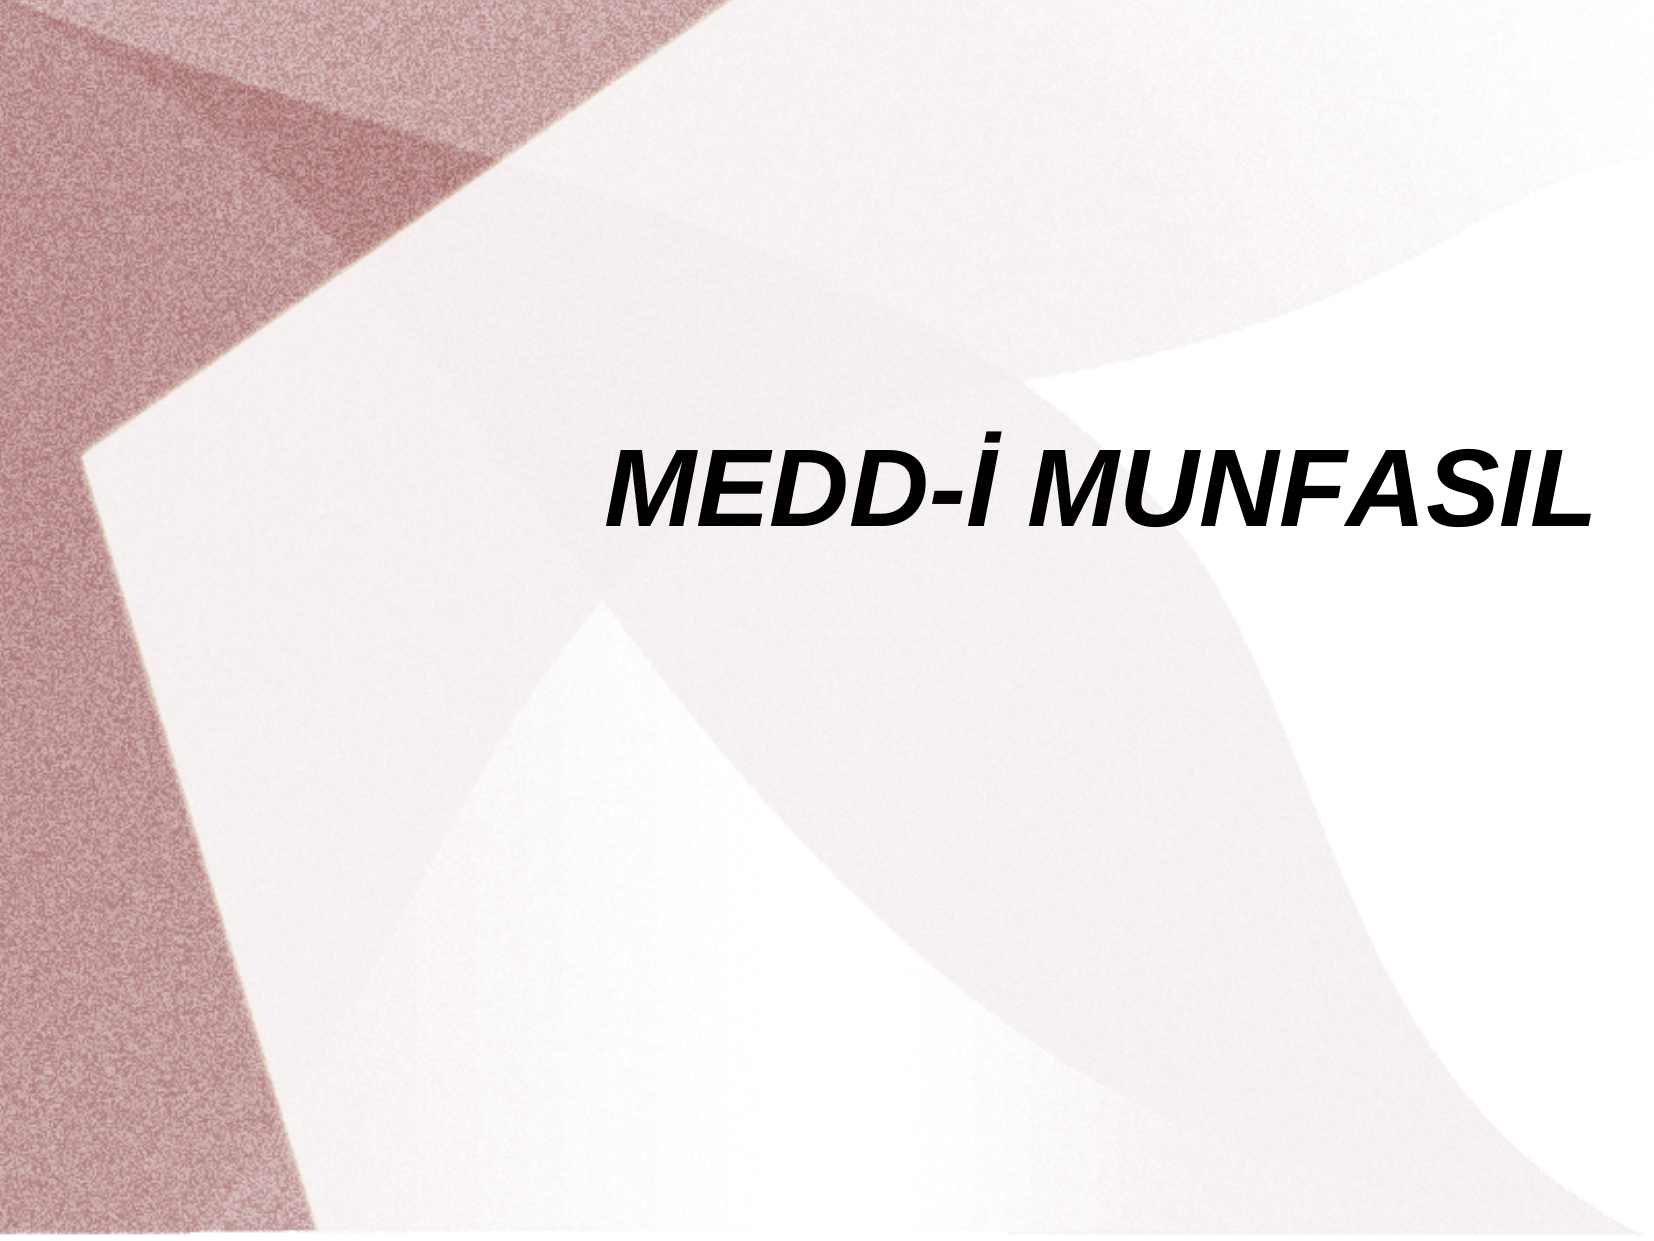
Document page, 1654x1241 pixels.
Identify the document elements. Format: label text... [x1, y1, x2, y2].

subtitle MEDD-İ MUNFASIL [596, 56, 1607, 908]
